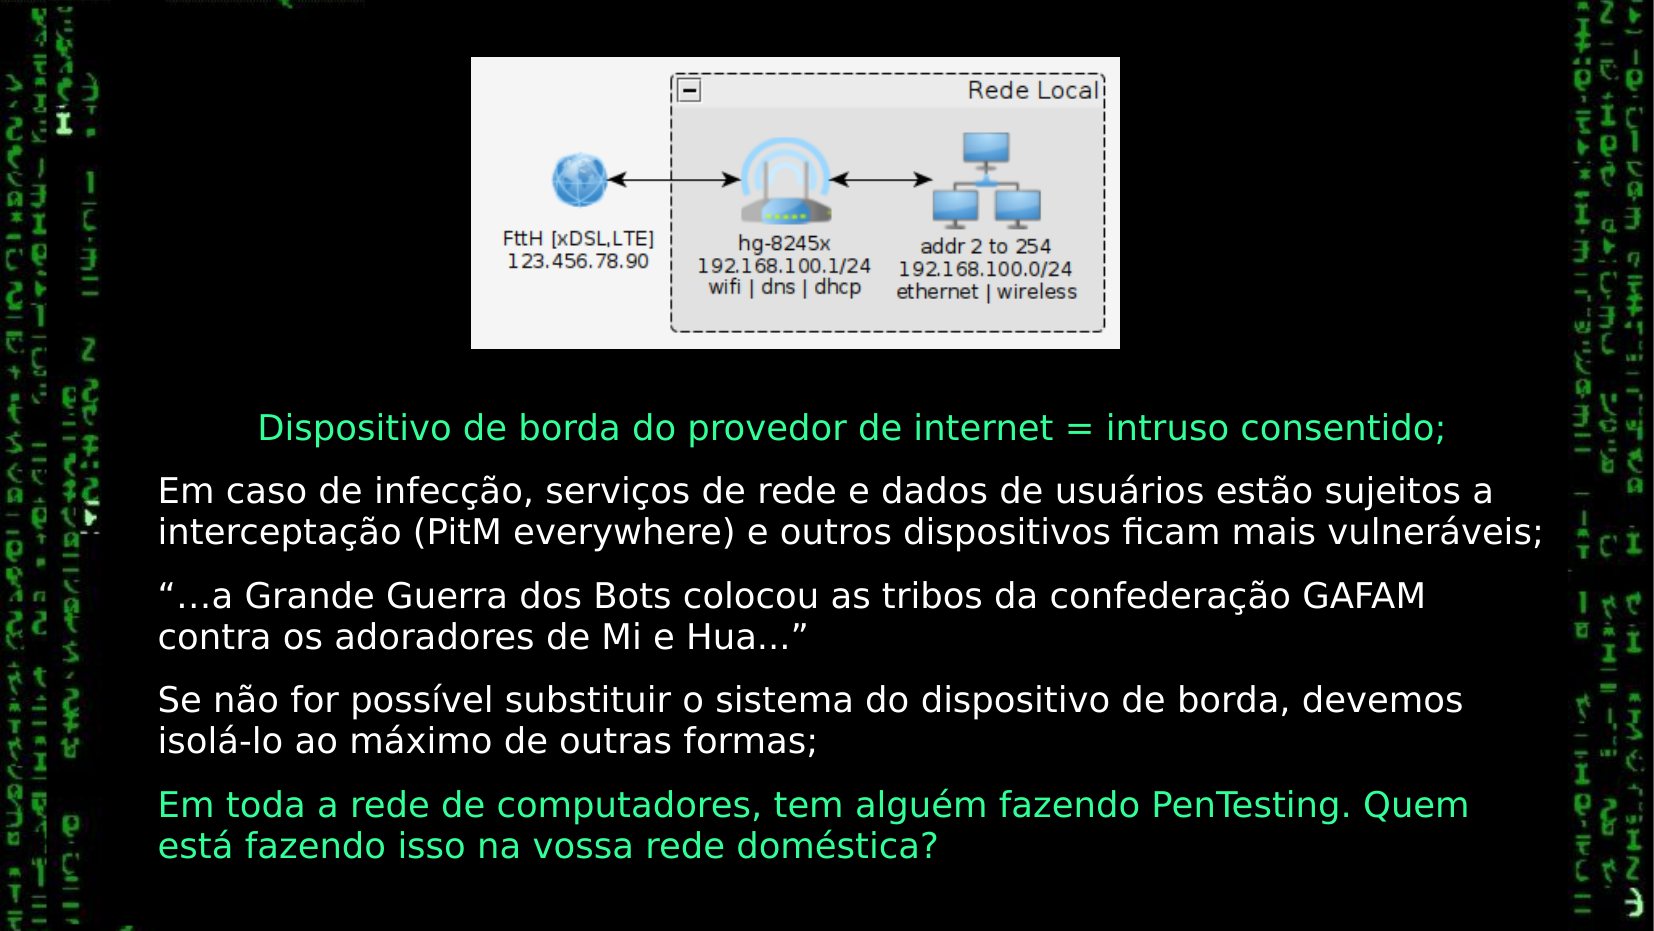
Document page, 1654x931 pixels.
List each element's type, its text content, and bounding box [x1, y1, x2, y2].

list Dispositivo de borda do provedor de internet = intruso consentido; Em caso de infecção, serviços de rede e dados de usuários estão sujeitos a interceptação (PitM everywhere) e outros dispositivos ficam mais vulneráveis; “…a Grande Guerra dos Bots colocou as tribos da confederação GAFAM contra os adoradores de Mi e Hua...” Se não for possível substituir o sistema do dispositivo de borda, devemos isolá-lo ao máximo de outras formas; Em toda a rede de computadores, tem alguém fazendo PenTesting. Quem está fazendo isso na vossa rede doméstica? [86, 407, 1548, 903]
picture [0, 0, 1654, 931]
